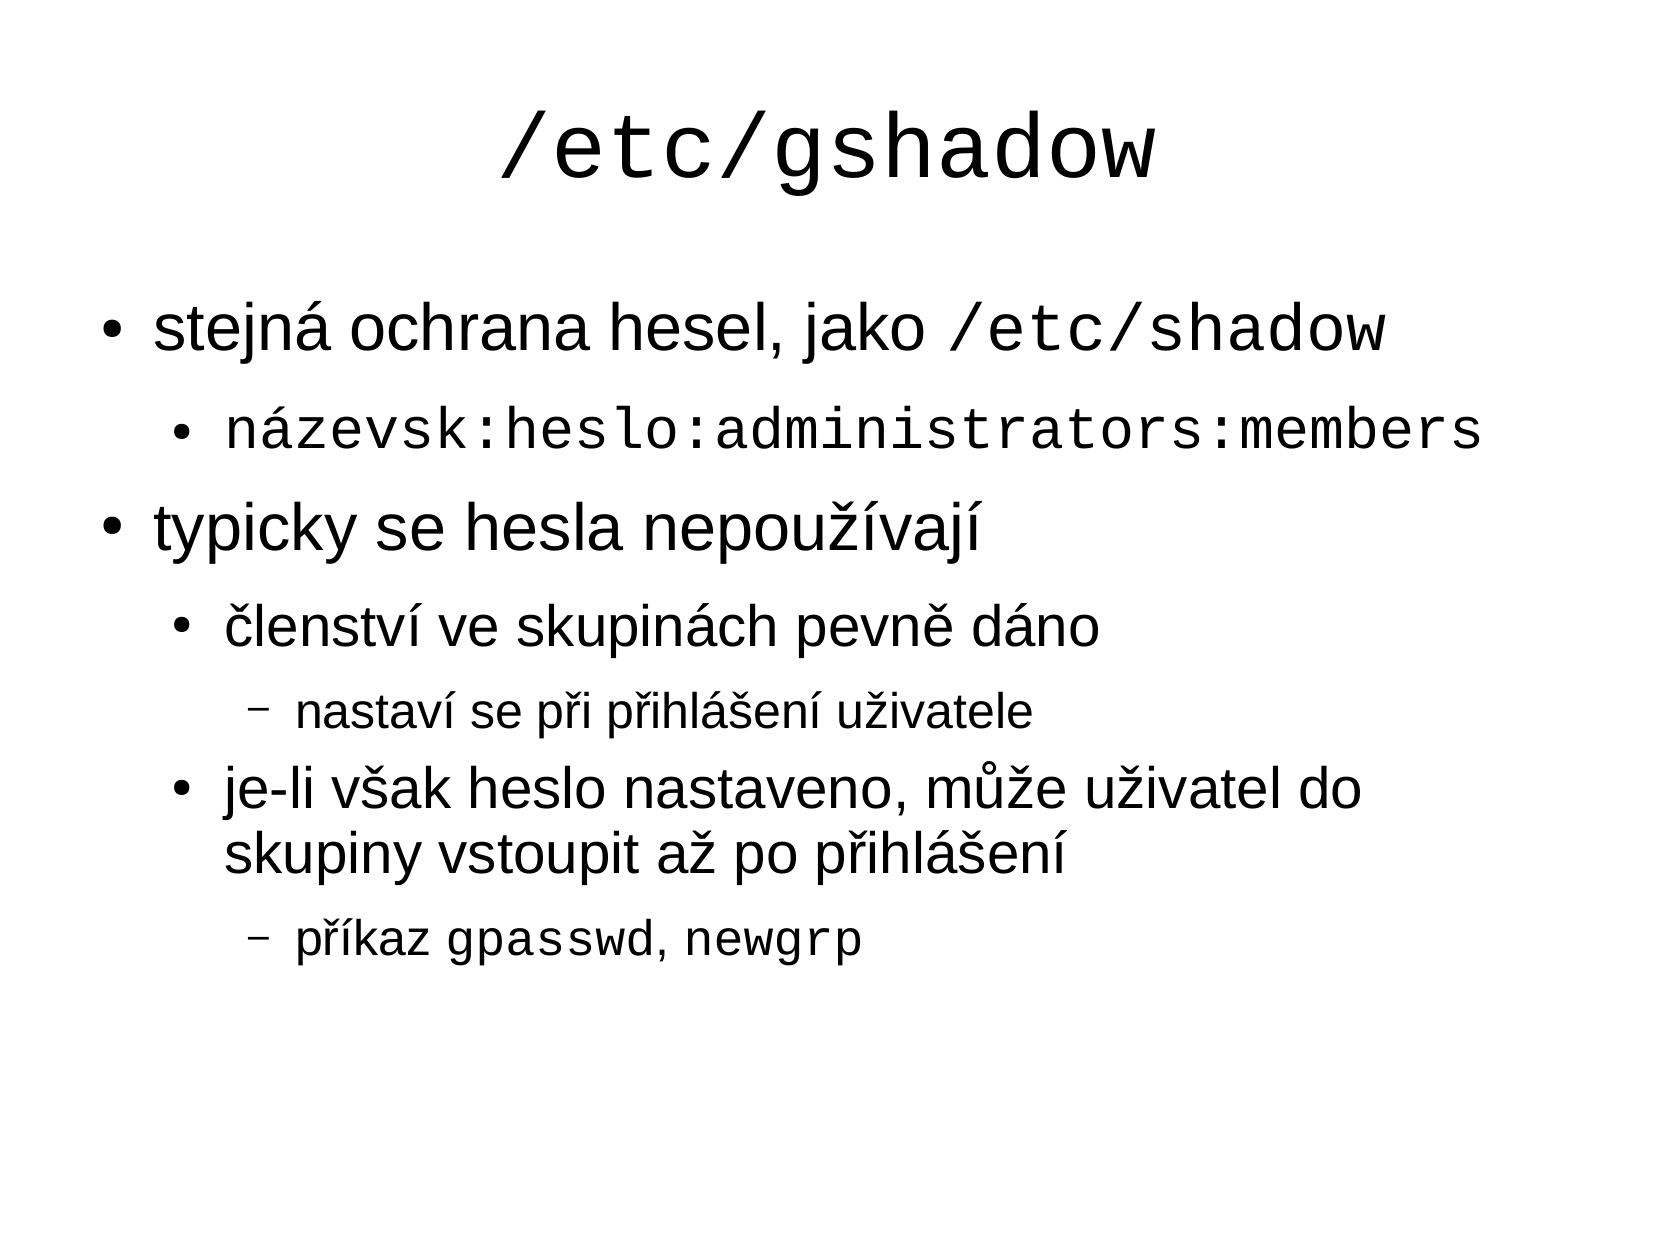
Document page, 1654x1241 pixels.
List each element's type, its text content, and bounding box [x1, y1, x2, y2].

title /etc/gshadow [82, 56, 1571, 250]
list stejná ochrana hesel, jako /etc/shadow názevsk:heslo:administrators:members typicky se hesla nepoužívají členství ve skupinách pevně dáno nastaví se při přihlášení uživatele je-li však heslo nastaveno, může uživatel do skupiny vstoupit až po přihlášení příkaz gpasswd, newgrp [82, 290, 1571, 1094]
